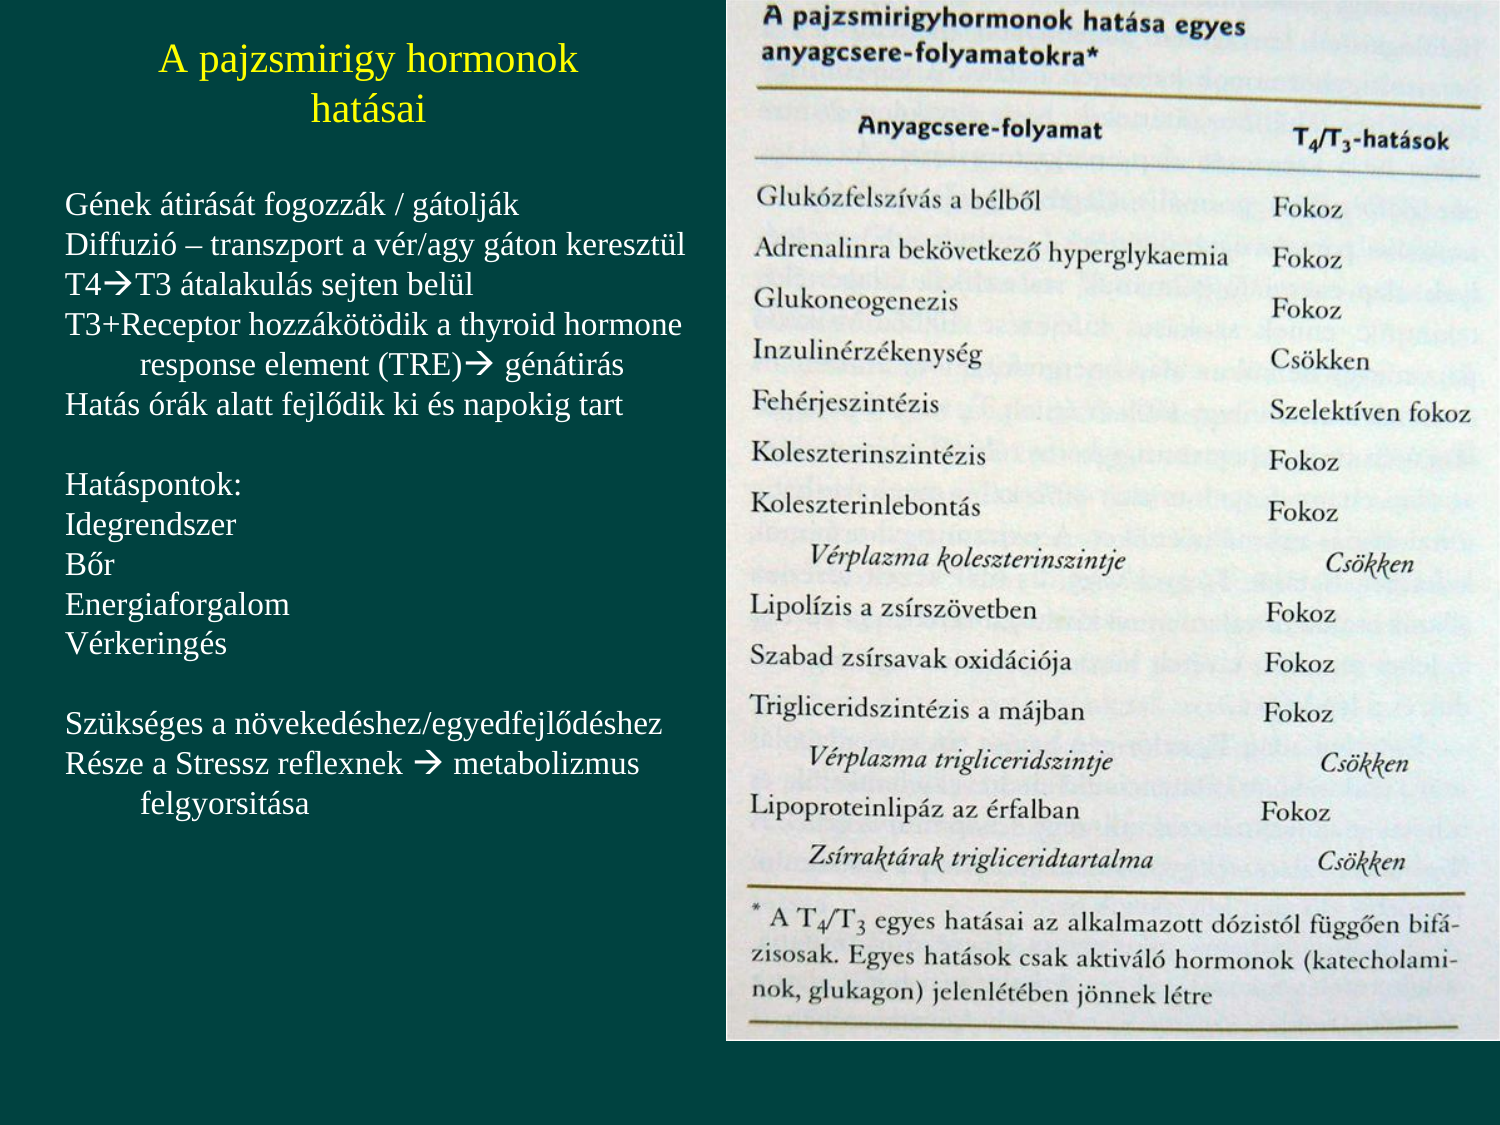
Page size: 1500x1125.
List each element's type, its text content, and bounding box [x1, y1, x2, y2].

picture [726, 0, 1500, 1041]
text_box Gének átirását fogozzák / gátolják Diffuzió – transzport a vér/agy gáton keresztül T4T3 átalakulás sejten belül T3+Receptor hozzákötödik a thyroid hormone response element (TRE) génátirás Hatás órák alatt fejlődik ki és napokig tart Hatáspontok: Idegrendszer Bőr Energiaforgalom Vérkeringés Szükséges a növekedéshez/egyedfejlődéshez Része a Stressz reflexnek  metabolizmus felgyorsitása [50, 174, 726, 870]
title A pajzsmirigy hormonok hatásai [87, 24, 650, 138]
